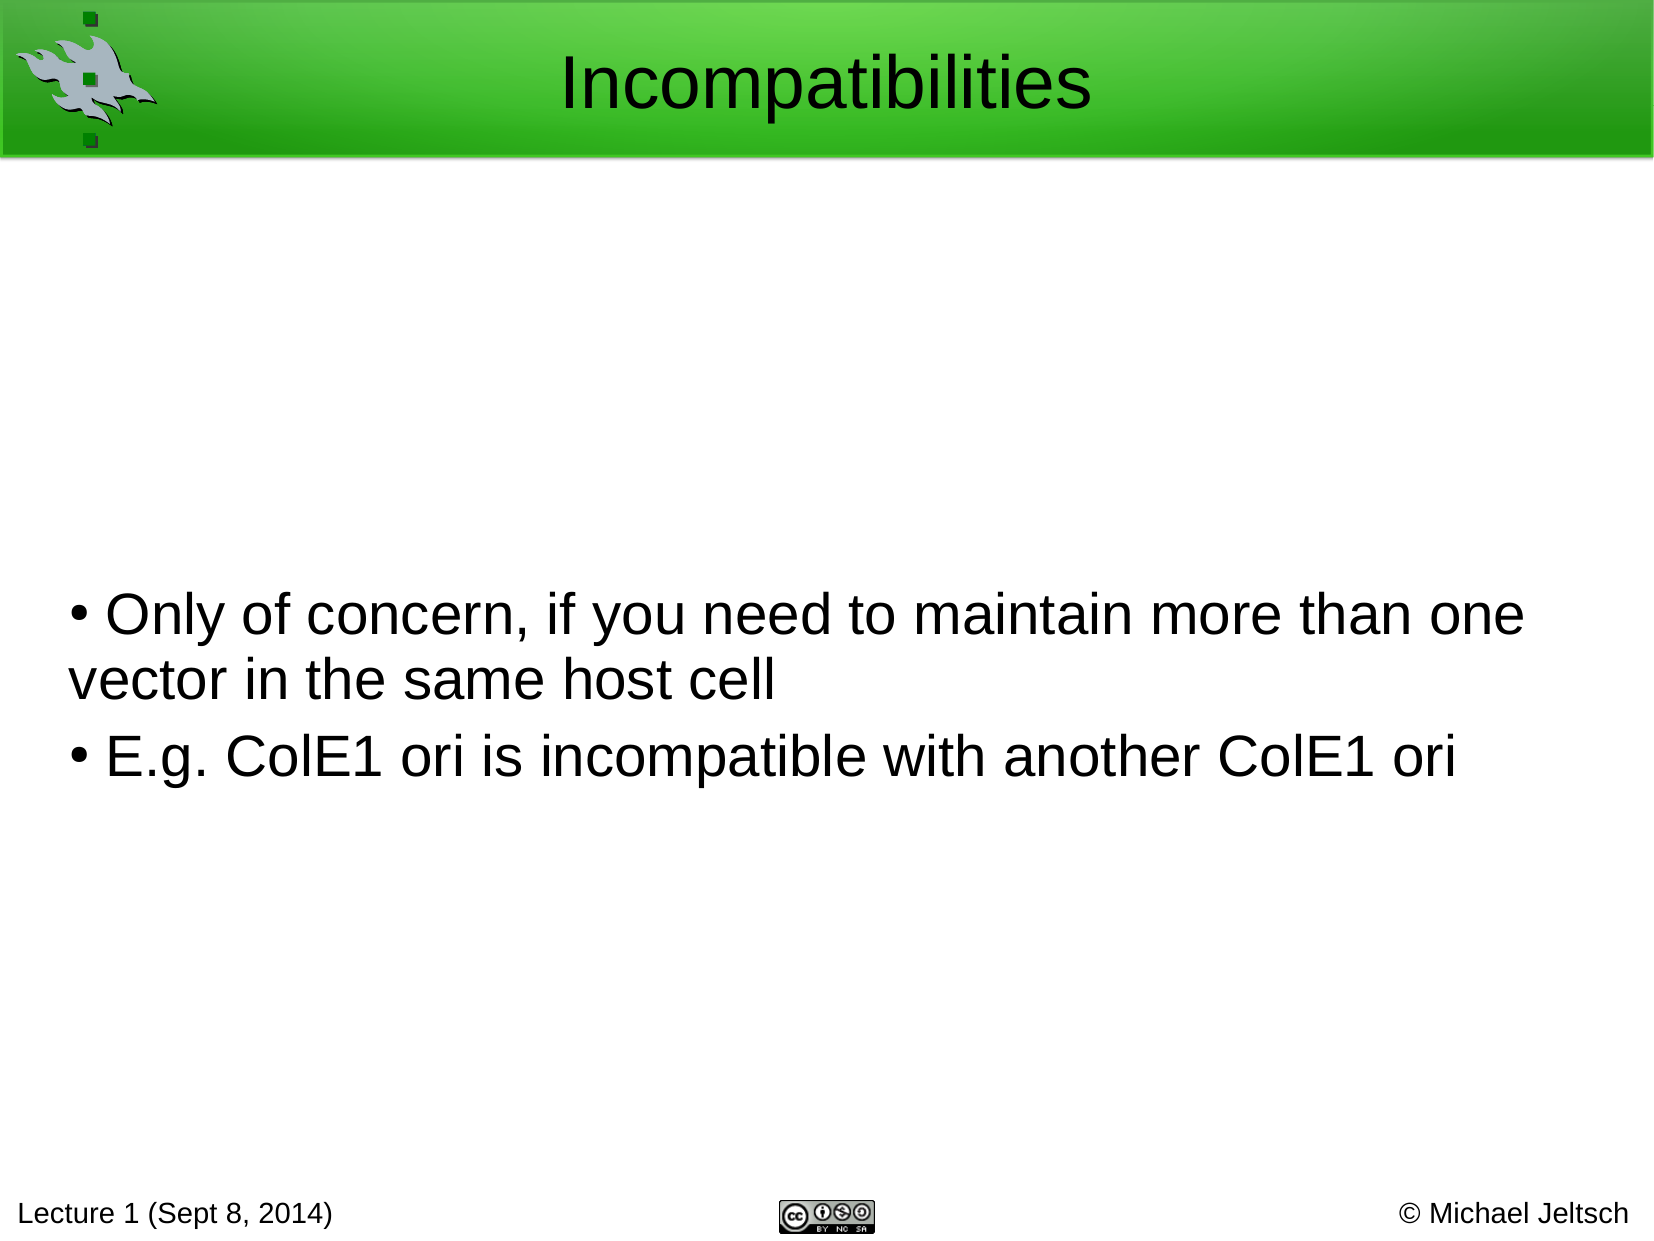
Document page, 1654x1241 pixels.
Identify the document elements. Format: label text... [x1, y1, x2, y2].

subtitle Only of concern, if you need to maintain more than one vector in the same host cell E.g. ColE1 ori is incompatible with another ColE1 ori [68, 325, 1605, 1045]
title Incompatibilities [82, 11, 1571, 154]
picture [779, 1200, 875, 1234]
